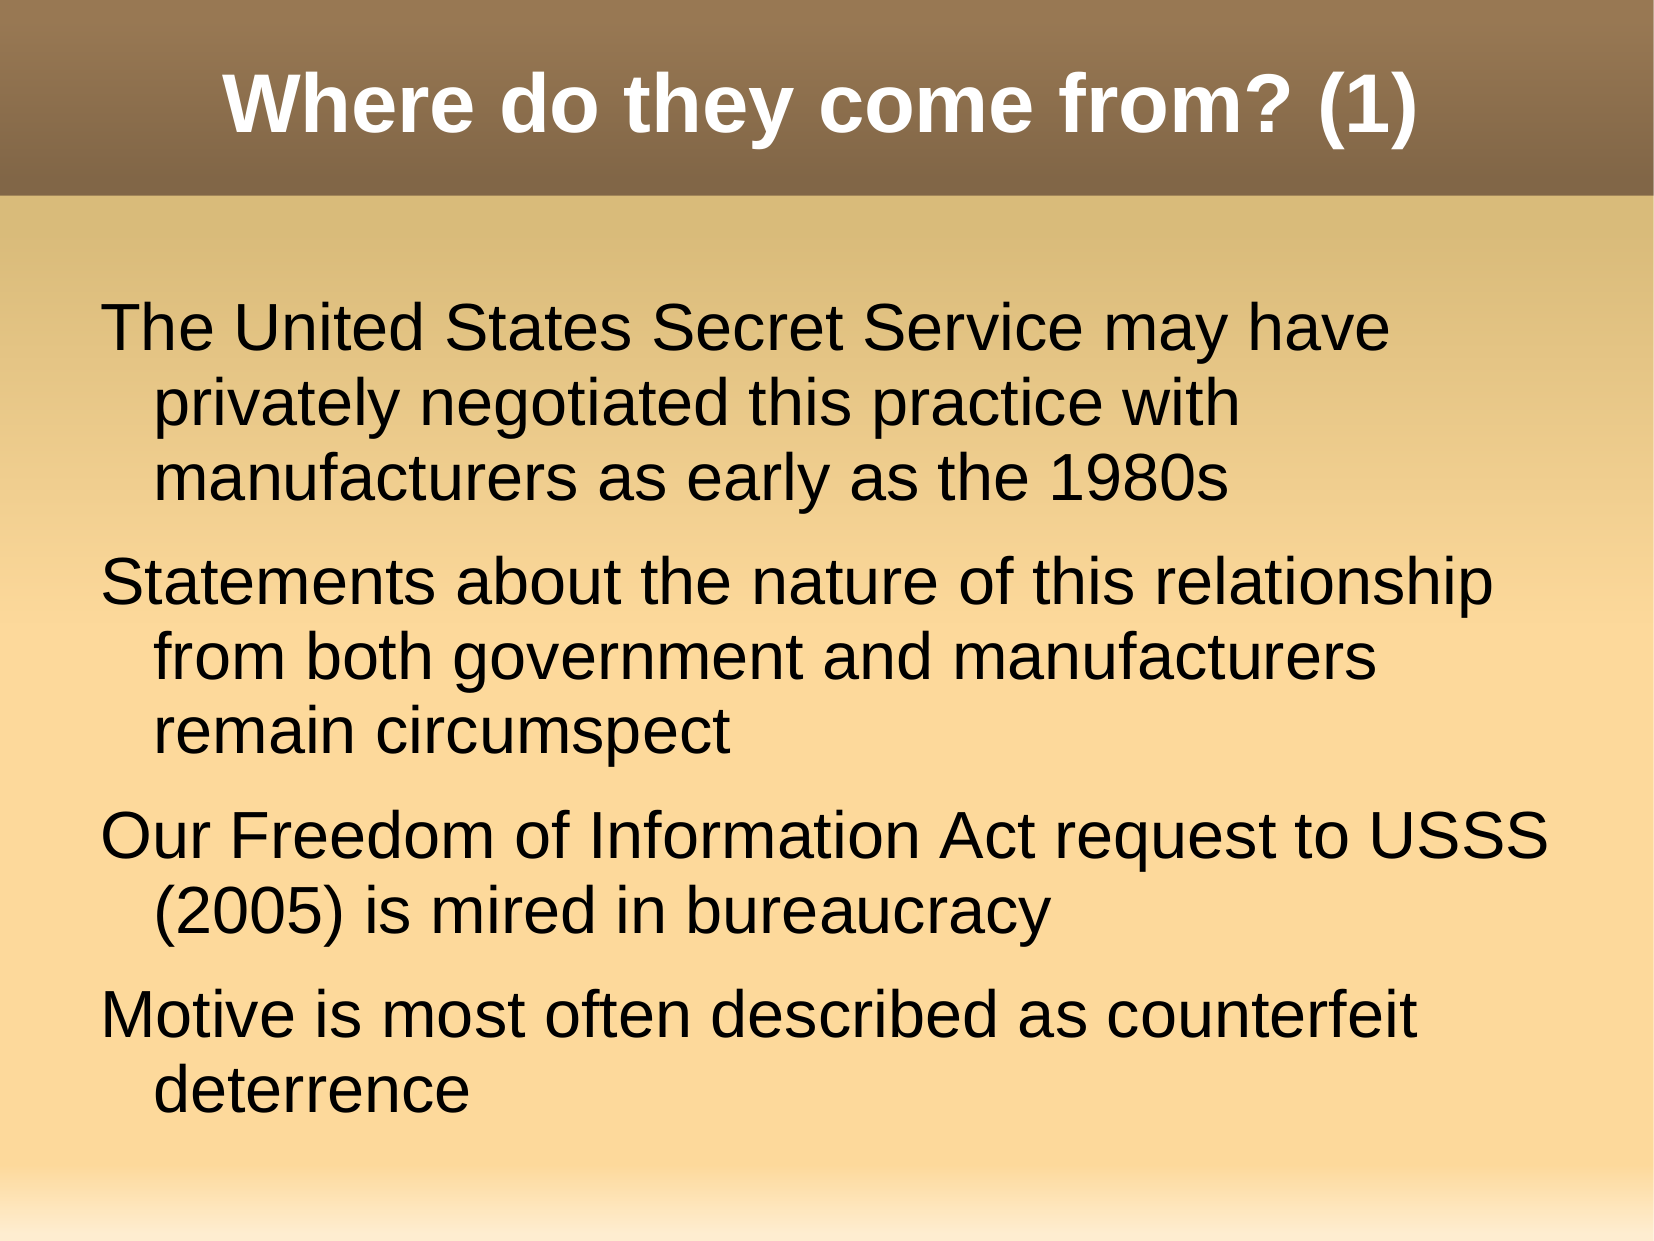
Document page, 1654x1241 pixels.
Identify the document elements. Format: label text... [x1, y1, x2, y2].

picture [0, 0, 1654, 1241]
title Where do they come from? (1) [76, 0, 1565, 208]
list The United States Secret Service may have privately negotiated this practice with manufacturers as early as the 1980s Statements about the nature of this relationship from both government and manufacturers remain circumspect Our Freedom of Information Act request to USSS (2005) is mired in bureaucracy Motive is most often described as counterfeit deterrence [82, 290, 1571, 1157]
